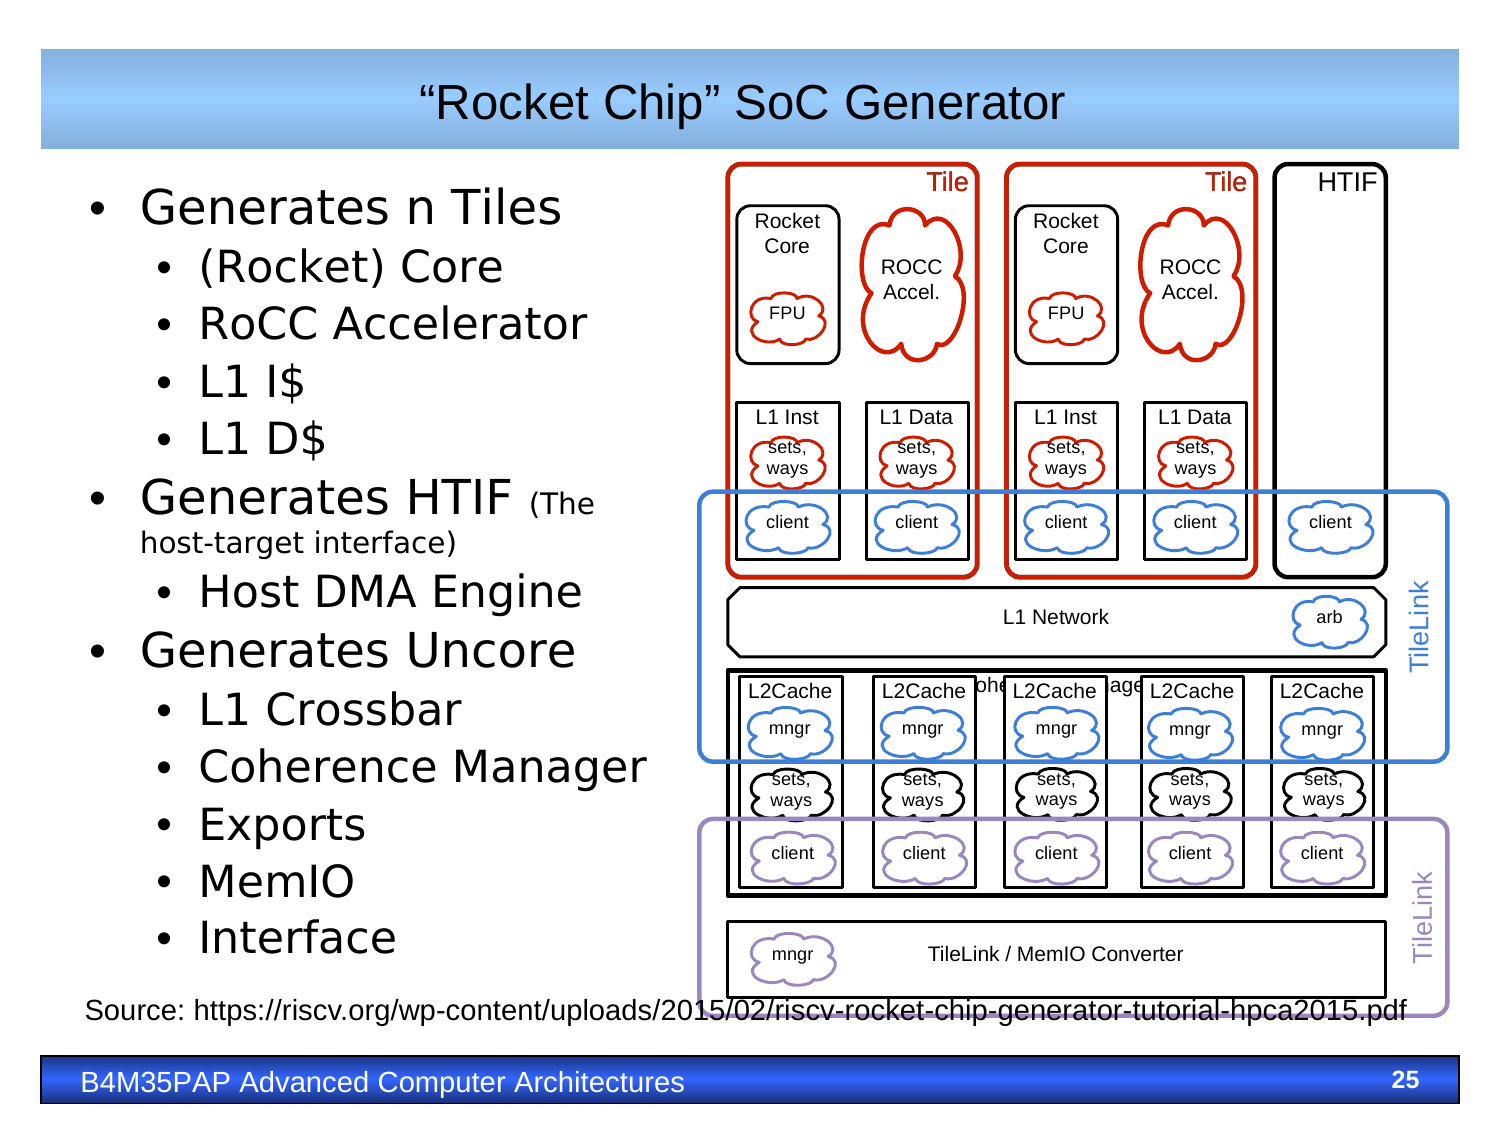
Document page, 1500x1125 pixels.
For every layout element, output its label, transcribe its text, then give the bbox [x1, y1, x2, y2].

text_box [1017, 404, 1116, 489]
text_box client [895, 511, 939, 539]
text_box L1 Inst [1034, 405, 1098, 437]
text_box [875, 678, 974, 759]
text_box [753, 834, 833, 882]
text_box L1 Inst [755, 405, 819, 437]
text_box [1146, 494, 1245, 558]
text_box ways [1302, 789, 1344, 816]
text_box [1018, 776, 1037, 815]
text_box [741, 822, 841, 886]
text_box [1286, 776, 1304, 815]
text_box [730, 590, 1384, 655]
text_box sets, [1175, 437, 1215, 458]
text_box [1006, 678, 1105, 759]
text_box [1283, 710, 1363, 758]
text_box [1153, 673, 1384, 759]
text_box [741, 678, 841, 759]
text_box [1375, 764, 1384, 816]
text_box ways [895, 458, 937, 485]
text_box [1017, 494, 1116, 558]
text_box Accel. [1161, 280, 1219, 312]
text_box mngr [901, 717, 944, 745]
text_box [864, 212, 961, 357]
text_box [1143, 678, 1242, 759]
text_box [882, 444, 897, 484]
text_box ways [1174, 458, 1216, 485]
text_box L2Cache [881, 679, 967, 711]
text_box Core [1043, 234, 1089, 266]
text_box [977, 764, 1003, 816]
text_box sets, [1170, 768, 1215, 795]
text_box ways [766, 458, 808, 485]
text_box [875, 822, 974, 886]
text_box [936, 442, 952, 481]
text_box [738, 404, 838, 489]
text_box [1143, 212, 1240, 357]
text_box [730, 822, 1384, 893]
text_box [1151, 710, 1230, 758]
text_box [1273, 822, 1372, 886]
text_box [885, 834, 965, 882]
text_box sets, [768, 437, 812, 464]
text_box [885, 776, 903, 816]
text_box arb [1316, 606, 1344, 634]
text_box [883, 709, 963, 757]
text_box Tile [1205, 166, 1249, 206]
text_box [1017, 709, 1097, 757]
text_box ways [1035, 789, 1077, 816]
text_box client [766, 511, 810, 539]
text_box Rocket [754, 209, 820, 240]
text_box [1291, 504, 1371, 551]
text_box Coherence Manager [960, 673, 1153, 705]
text_box mngr [1035, 717, 1078, 745]
text_box [1143, 822, 1242, 886]
text_box Accel. [883, 280, 941, 312]
text_box sets, [1304, 768, 1349, 795]
text_box sets, [1046, 437, 1091, 464]
text_box FPU [769, 303, 807, 330]
text_box [1215, 442, 1231, 482]
text_box Source: https://riscv.org/wp-content/uploads/2015/02/riscv-rocket-chip-generator-tutorial-hpca2015.pdf [69, 986, 1425, 1034]
text_box client [1309, 511, 1353, 539]
text_box L1 Data [879, 405, 954, 437]
text_box [738, 494, 838, 558]
text_box HTIF [1317, 166, 1378, 206]
text_box mngr [771, 943, 814, 971]
text_box TileLink [1407, 871, 1447, 965]
text_box mngr [768, 717, 811, 745]
text_box client [1044, 511, 1088, 539]
text_box client [1300, 842, 1344, 870]
text_box client [902, 842, 946, 870]
text_box [1108, 764, 1140, 816]
text_box ways [1045, 458, 1087, 485]
list Generates n Tiles (Rocket) Core RoCC Accelerator L1 I$ L1 D$ Generates HTIF (The host-target interface) Host DMA Engine Generates Uncore L1 Crossbar Coherence Manager Exports MemIO Interface [75, 172, 676, 988]
text_box [1273, 678, 1372, 759]
text_box [739, 208, 837, 362]
text_box [977, 705, 1003, 759]
text_box [729, 923, 1384, 986]
text_box ROCC [1159, 255, 1222, 286]
text_box [1152, 776, 1170, 815]
text_box [1273, 764, 1372, 816]
text_box [753, 935, 833, 983]
text_box L2Cache [1149, 679, 1235, 711]
text_box [753, 444, 768, 484]
text_box sets, [903, 769, 948, 796]
text_box mngr [1169, 718, 1212, 746]
text_box [943, 775, 962, 813]
text_box Core [764, 234, 811, 266]
text_box [741, 764, 841, 816]
text_box [868, 494, 967, 558]
text_box [1344, 775, 1363, 813]
text_box client [1173, 511, 1217, 539]
text_box [812, 775, 830, 813]
text_box [1006, 764, 1105, 816]
text_box [1032, 444, 1046, 484]
text_box [875, 764, 974, 816]
text_box ROCC [880, 255, 943, 286]
text_box TileLink [1403, 580, 1443, 674]
text_box sets, [1037, 768, 1081, 795]
text_box [844, 764, 872, 816]
text_box [1006, 822, 1105, 886]
title “Rocket Chip” SoC Generator [41, 49, 1459, 149]
text_box FPU [1047, 303, 1085, 330]
text_box [868, 404, 967, 489]
text_box [1077, 774, 1095, 813]
text_box L1 Network [1002, 605, 1109, 636]
text_box [753, 776, 771, 816]
text_box [1143, 764, 1242, 816]
text_box ways [901, 790, 943, 816]
text_box [1283, 834, 1363, 882]
text_box L2Cache [1279, 679, 1365, 711]
text_box [808, 444, 823, 482]
text_box sets, [897, 437, 936, 458]
text_box [1146, 404, 1245, 489]
text_box [1161, 444, 1175, 484]
text_box client [1168, 842, 1212, 870]
text_box ways [770, 790, 812, 816]
text_box [1211, 774, 1229, 813]
text_box ways [1169, 789, 1211, 816]
text_box sets, [771, 769, 816, 796]
text_box [750, 710, 830, 757]
text_box [730, 673, 960, 759]
text_box client [1035, 842, 1078, 870]
text_box [1151, 834, 1230, 882]
text_box L2Cache [748, 679, 833, 711]
text_box [1087, 444, 1102, 482]
text_box [730, 764, 738, 816]
text_box [1245, 764, 1270, 816]
text_box L2Cache [1012, 679, 1098, 711]
text_box [1017, 834, 1097, 882]
text_box L1 Data [1158, 405, 1233, 437]
text_box Tile [926, 166, 971, 206]
text_box TileLink / MemIO Converter [927, 942, 1185, 974]
text_box client [771, 842, 815, 869]
text_box [1108, 705, 1140, 759]
text_box mngr [1301, 718, 1344, 746]
text_box [1017, 208, 1116, 362]
text_box Rocket [1033, 209, 1098, 240]
